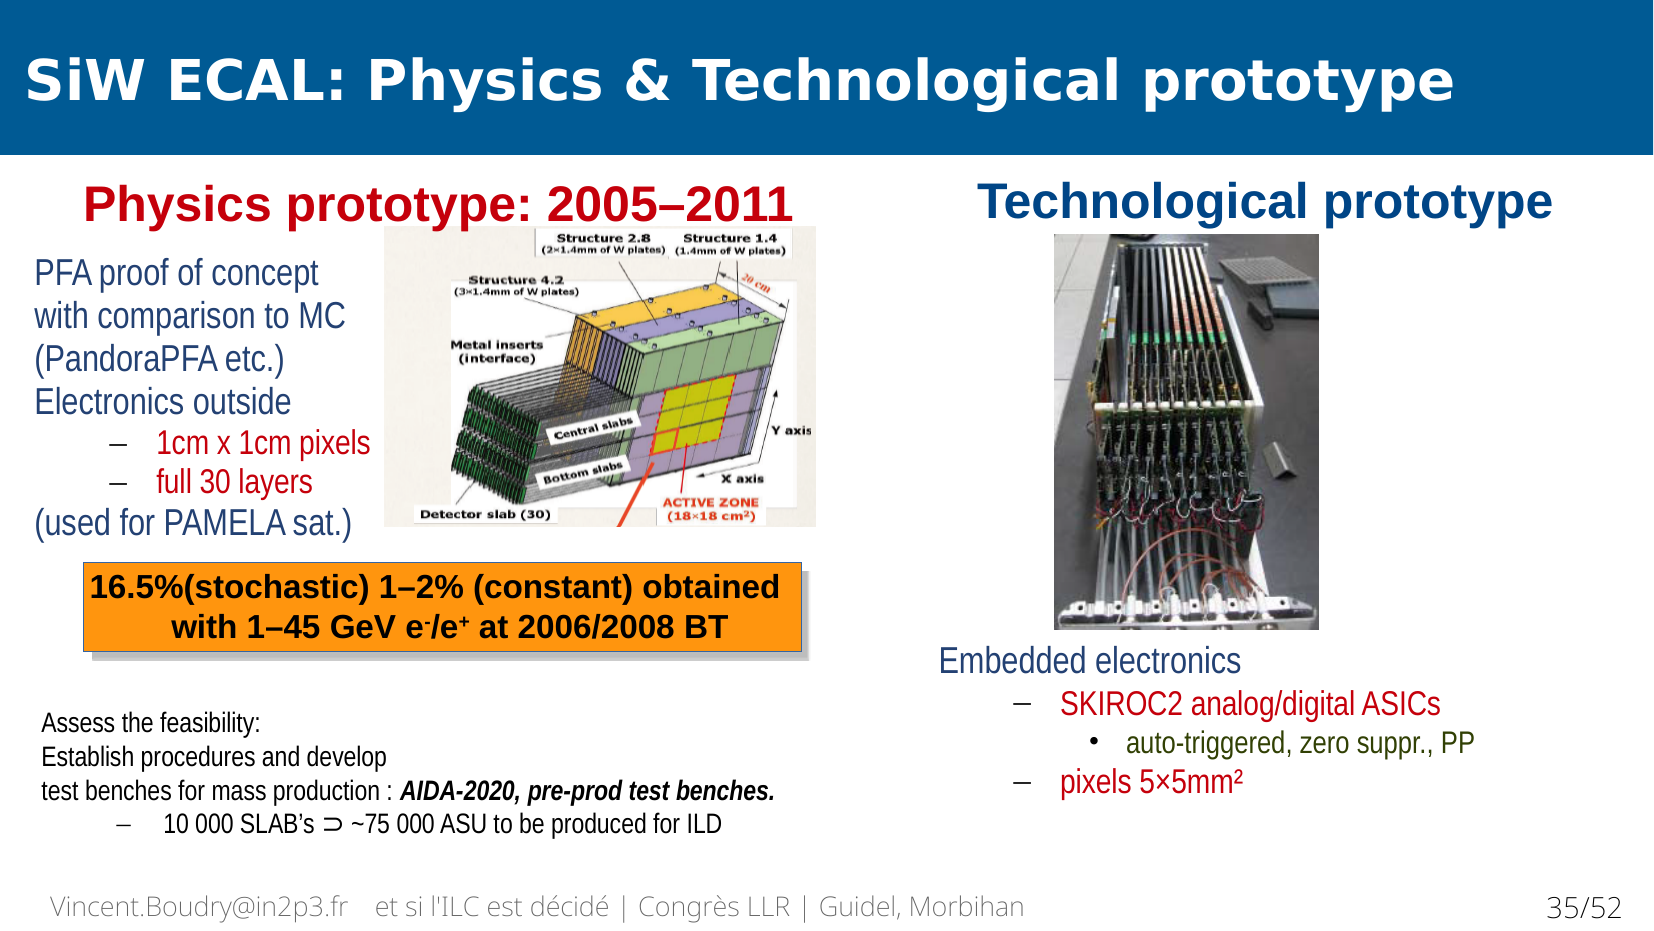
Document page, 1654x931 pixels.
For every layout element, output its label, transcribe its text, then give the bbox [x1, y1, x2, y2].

picture [4, 143, 1654, 800]
text_box Embedded electronics SKIROC2 analog/digital ASICs auto-triggered, zero suppr., PP pixels 5×5mm² [938, 635, 1575, 834]
text_box SiW ECAL: Physics & Technological prototype [24, 12, 1634, 143]
text_box Assess the feasibility: Establish procedures and develop test benches for mass production : AIDA-2020, pre-prod test benches. 10 000 SLAB’s ⊃ ~75 000 ASU to be produced for ILD [26, 697, 1494, 887]
